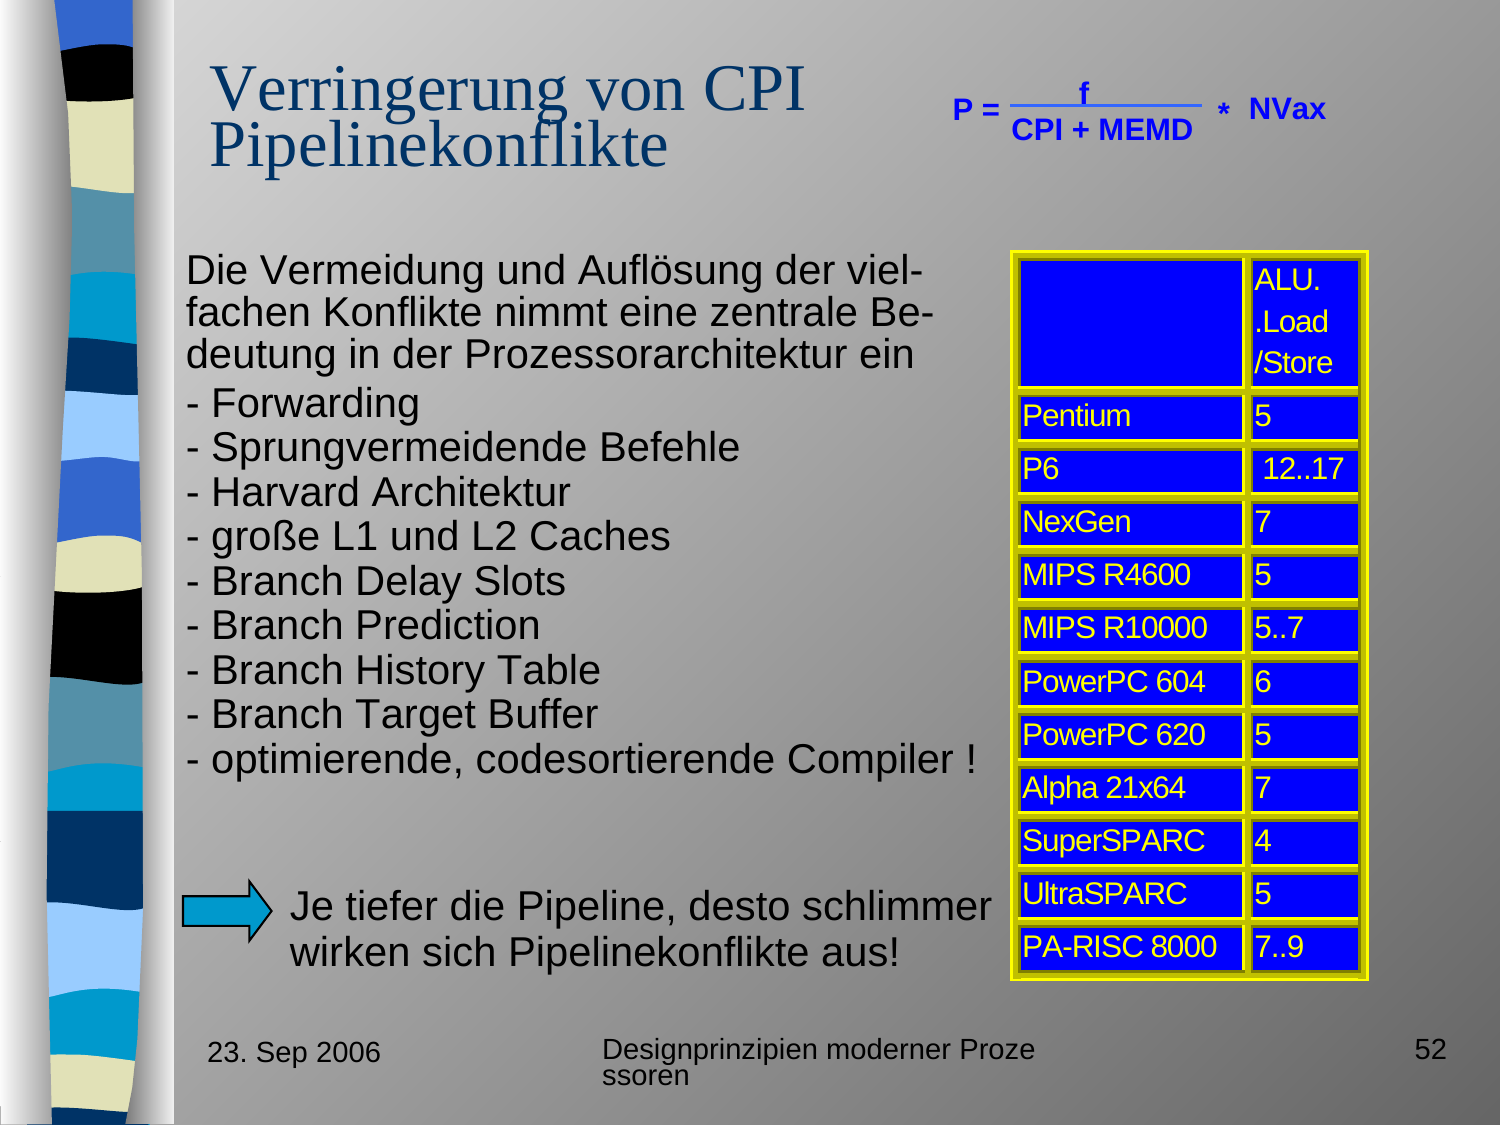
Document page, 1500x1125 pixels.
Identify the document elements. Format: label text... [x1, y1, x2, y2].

text_box Die Vermeidung und Auflösung der viel-fachen Konflikte nimmt eine zentrale Be-deutung in der Prozessorarchitektur ein - Forwarding - Sprungvermeidende Befehle - Harvard Architektur - große L1 und L2 Caches - Branch Delay Slots - Branch Prediction - Branch History Table - Branch Target Buffer - optimierende, codesortierende Compiler ! [171, 243, 997, 786]
chart [975, 249, 1405, 1005]
chart [951, 75, 1363, 164]
text_box Je tiefer die Pipeline, desto schlimmer wirken sich Pipelinekonflikte aus! [275, 874, 1088, 984]
title Verringerung von CPI Pipelinekonflikte [194, 30, 1470, 213]
text_box [183, 881, 272, 941]
